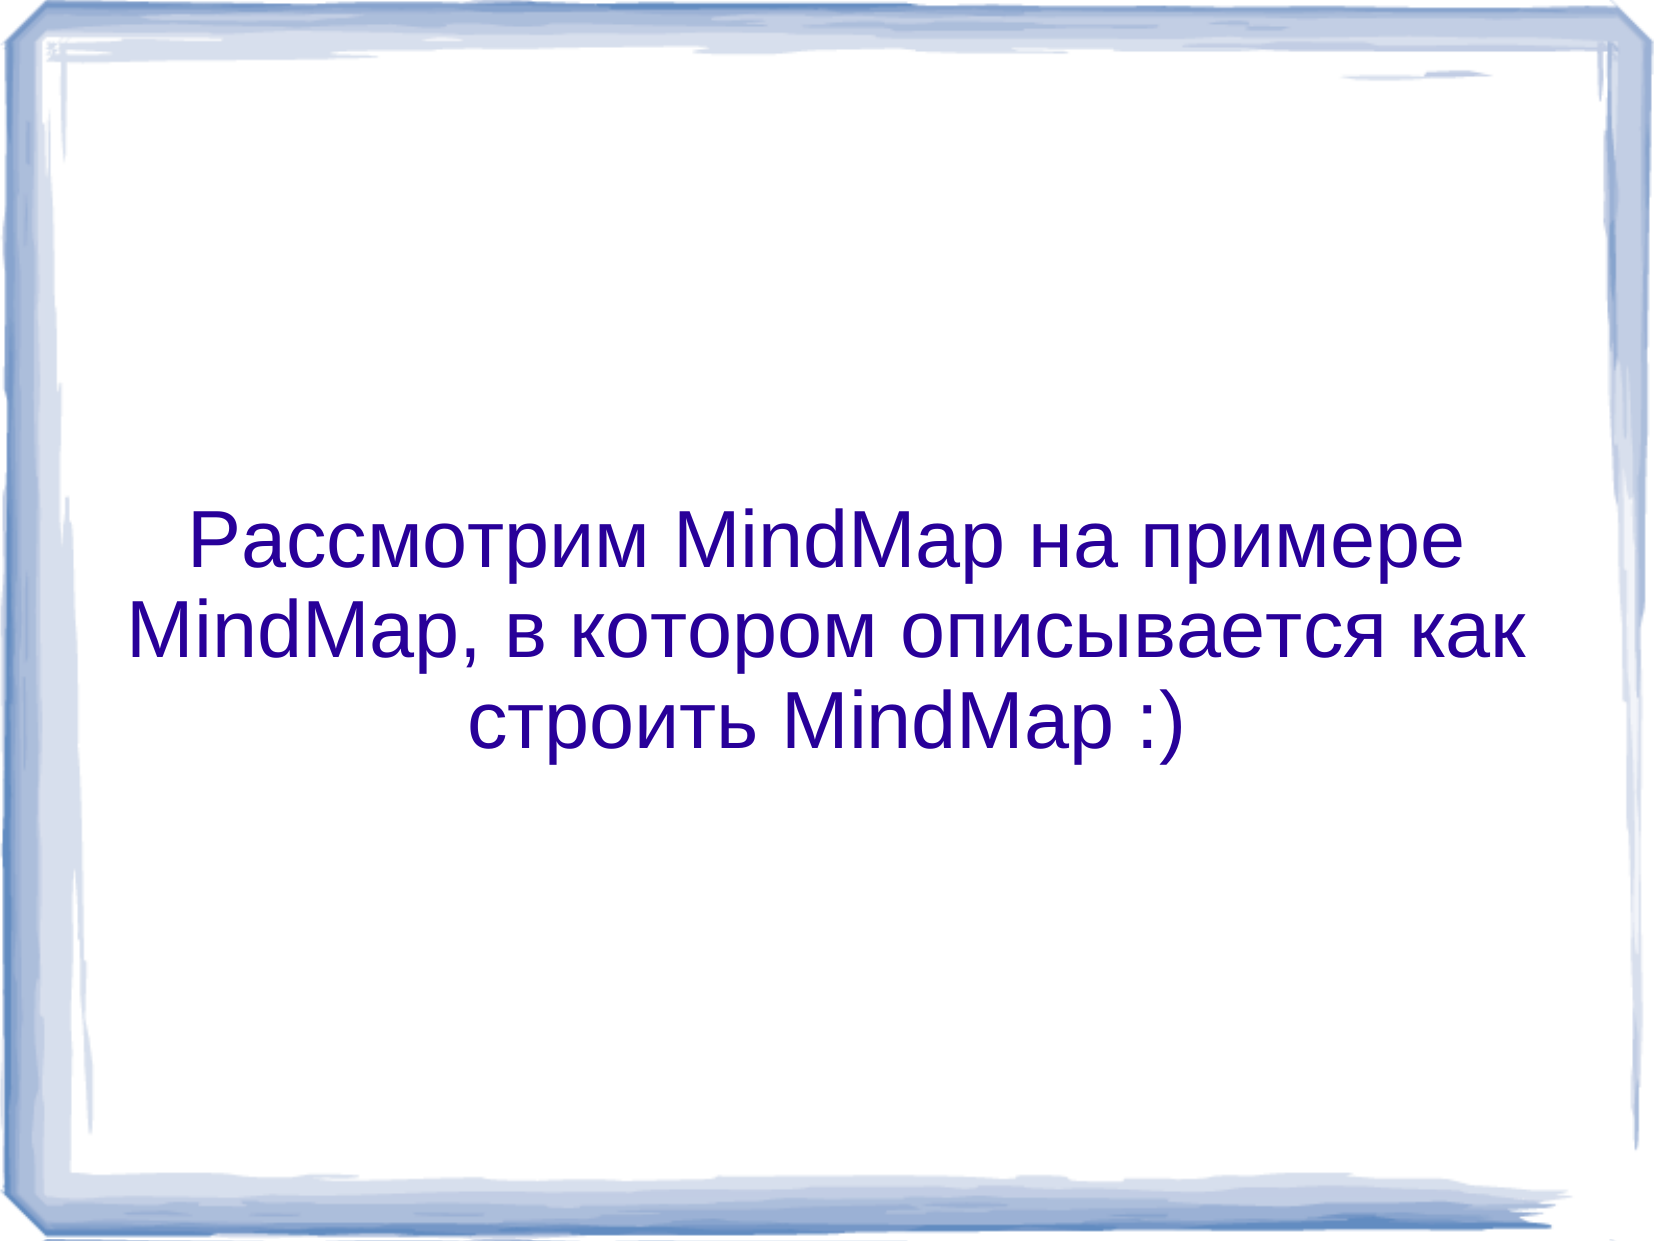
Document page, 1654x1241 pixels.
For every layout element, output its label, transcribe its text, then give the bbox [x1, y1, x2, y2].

title Рассмотрим MindMap на примере MindMap, в котором описывается как строить MindMap :) [82, 195, 1571, 1066]
picture [0, 0, 1654, 1241]
